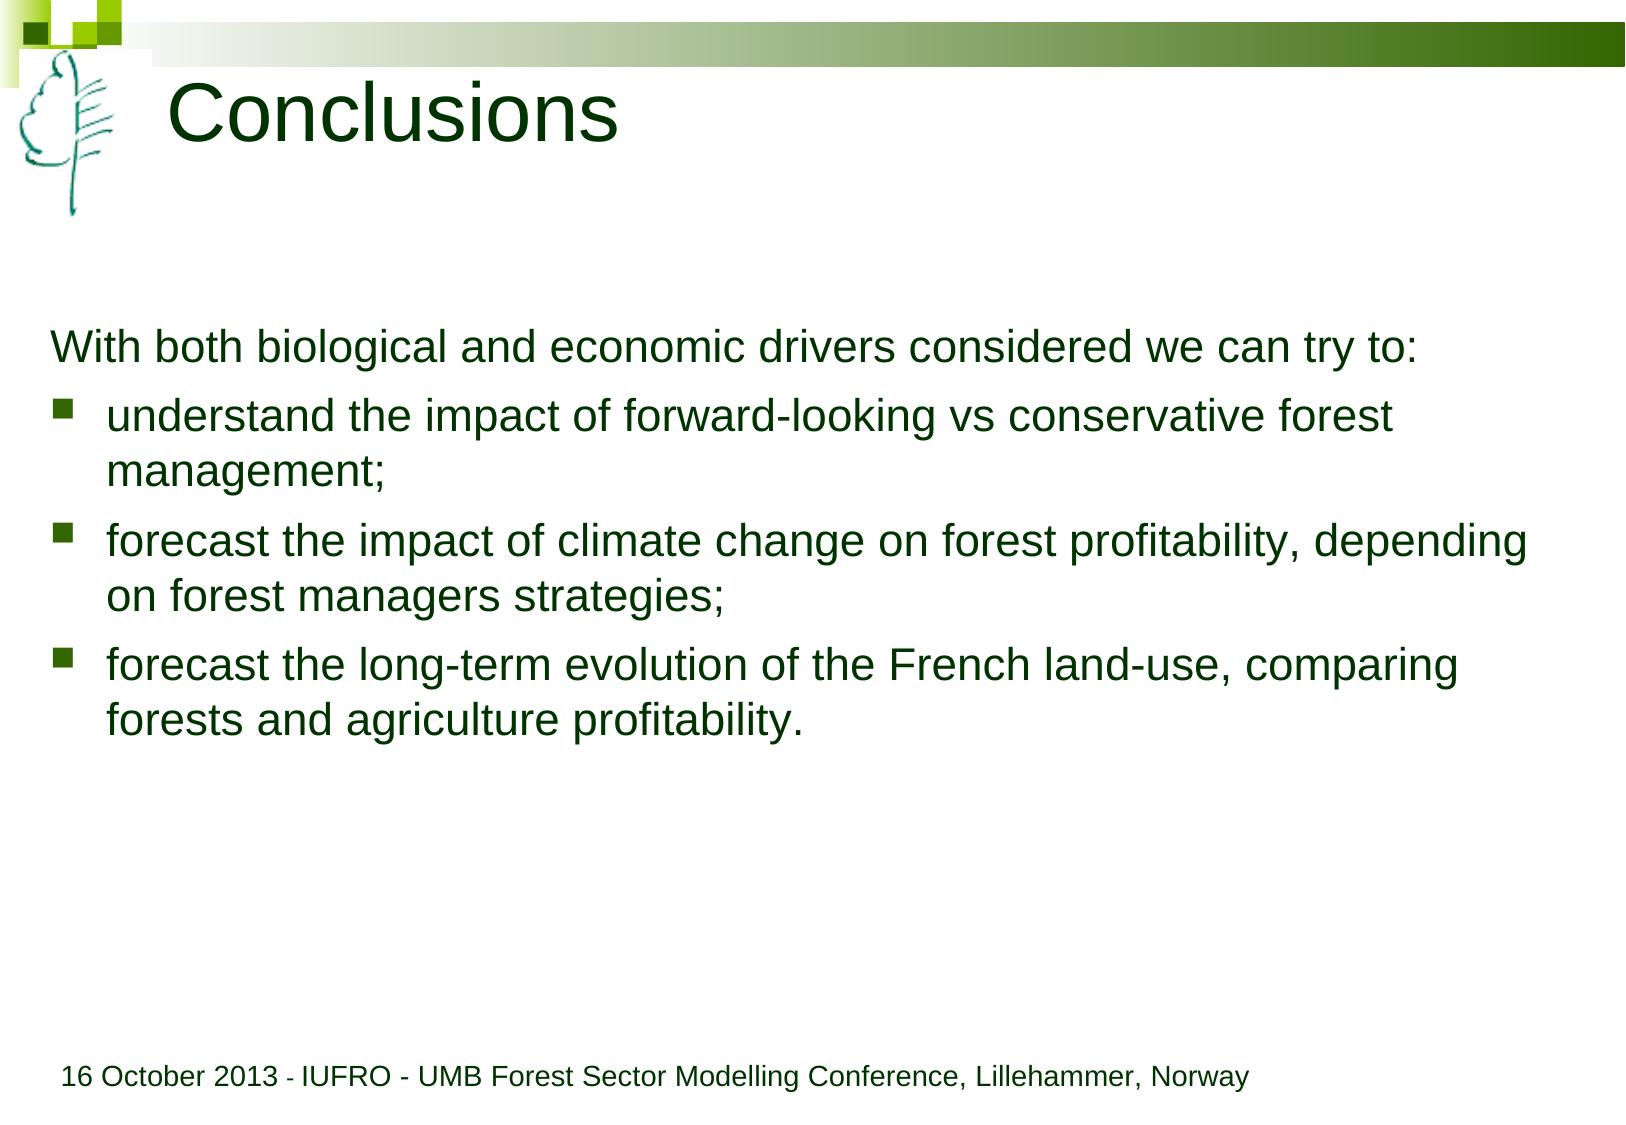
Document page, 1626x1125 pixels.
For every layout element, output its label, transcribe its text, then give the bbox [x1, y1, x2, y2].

title Conclusions [152, 49, 1626, 166]
list With both biological and economic drivers considered we can try to: understand the impact of forward-looking vs conservative forest management; forecast the impact of climate change on forest profitability, depending on forest managers strategies; forecast the long-term evolution of the French land-use, comparing forests and agriculture profitability. [35, 308, 1583, 753]
picture [19, 49, 152, 220]
